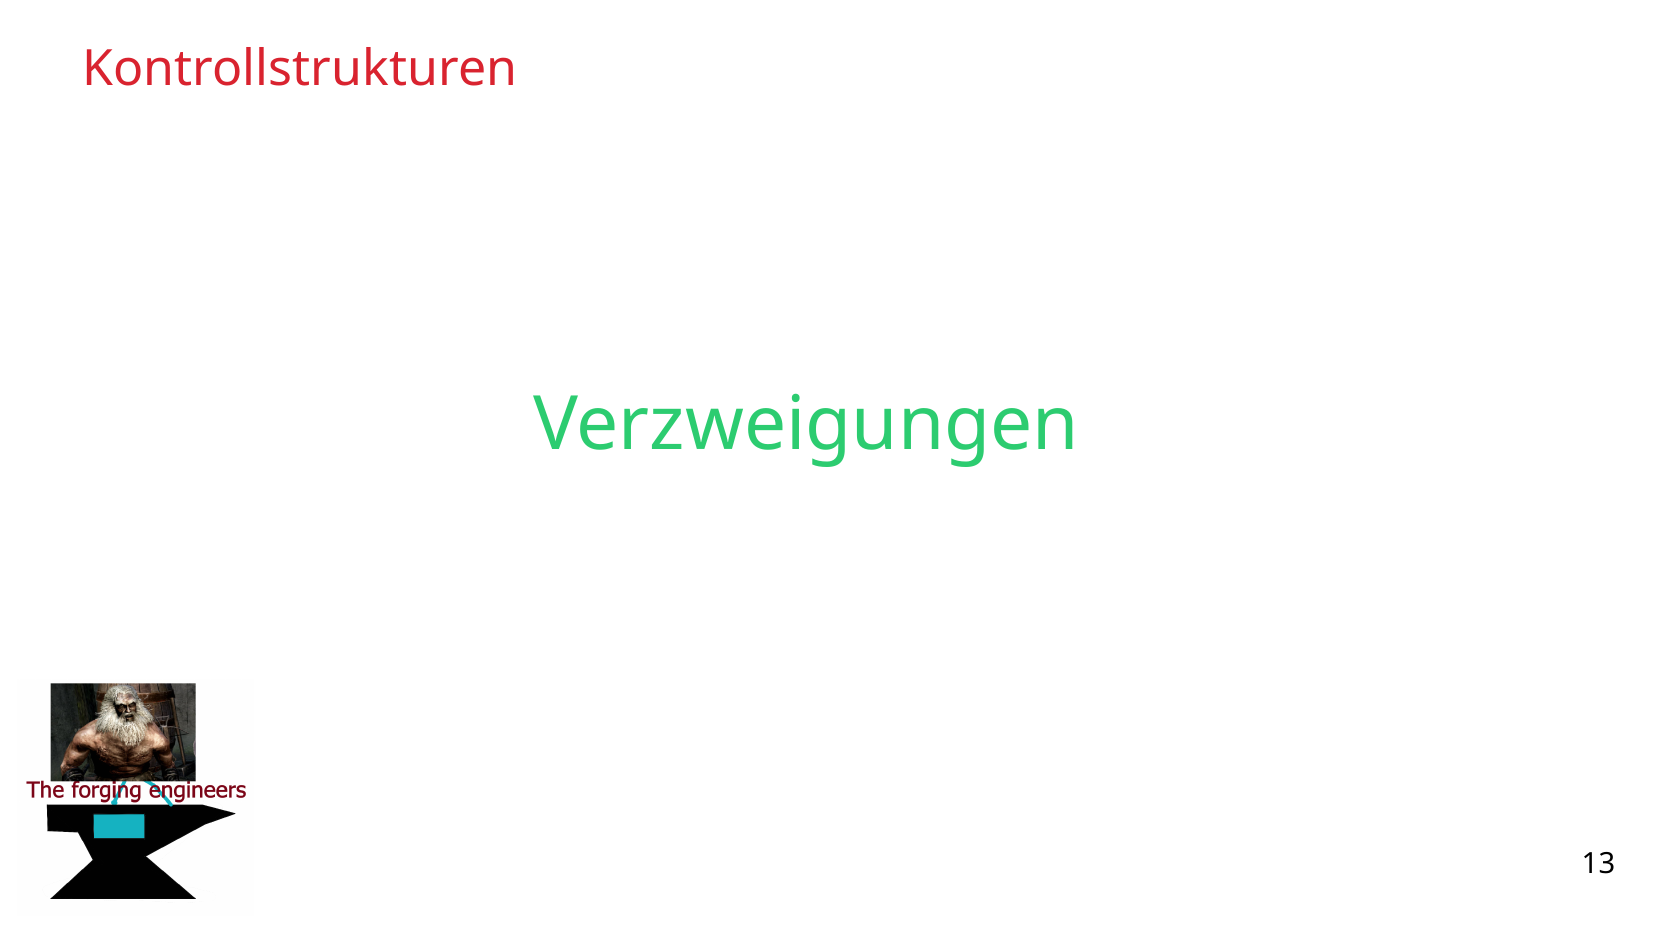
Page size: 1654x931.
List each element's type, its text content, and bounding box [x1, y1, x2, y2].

text_box Verzweigungen [62, 374, 1551, 466]
title Kontrollstrukturen [82, 37, 1571, 95]
picture [17, 679, 254, 916]
